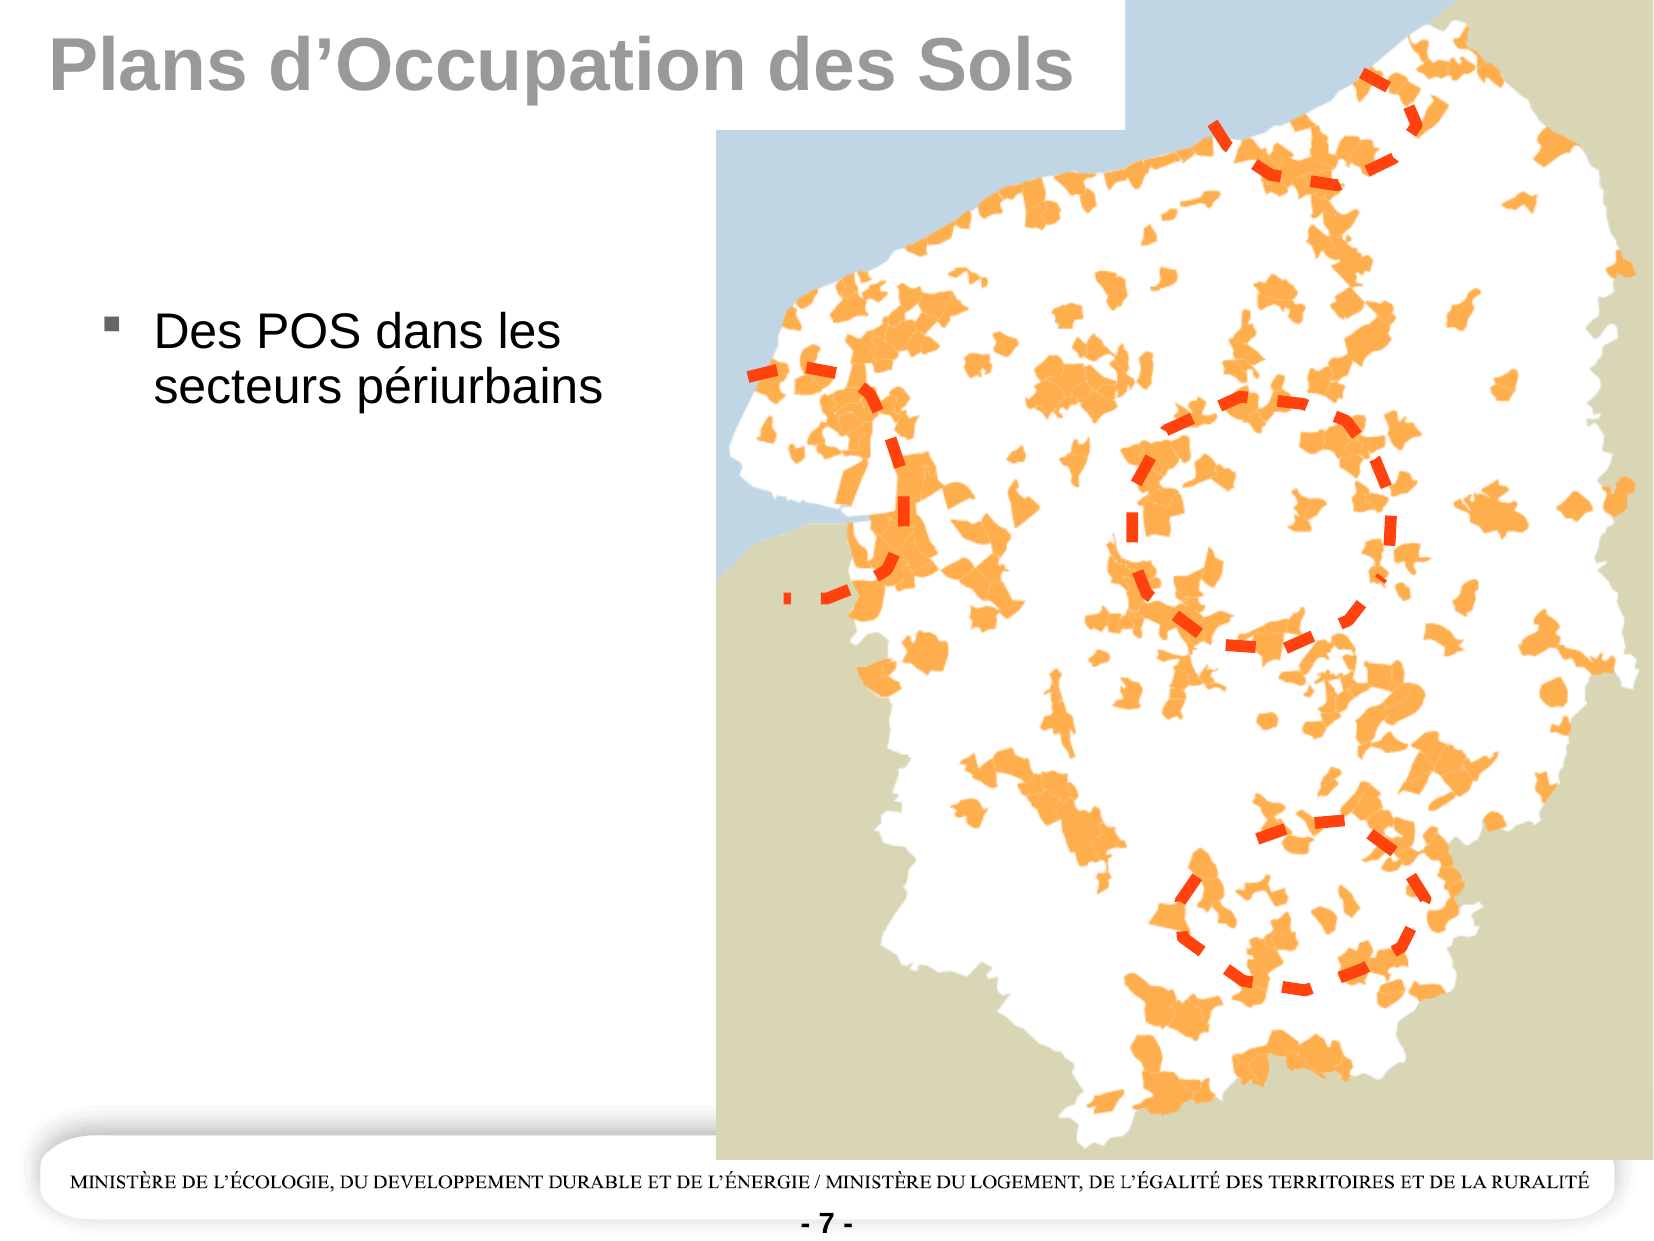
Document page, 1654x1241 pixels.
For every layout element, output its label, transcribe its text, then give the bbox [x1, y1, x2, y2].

title Plans d’Occupation des Sols [0, 0, 1126, 130]
picture [0, 0, 1654, 1241]
list Des POS dans les secteurs périurbains [82, 156, 666, 1116]
